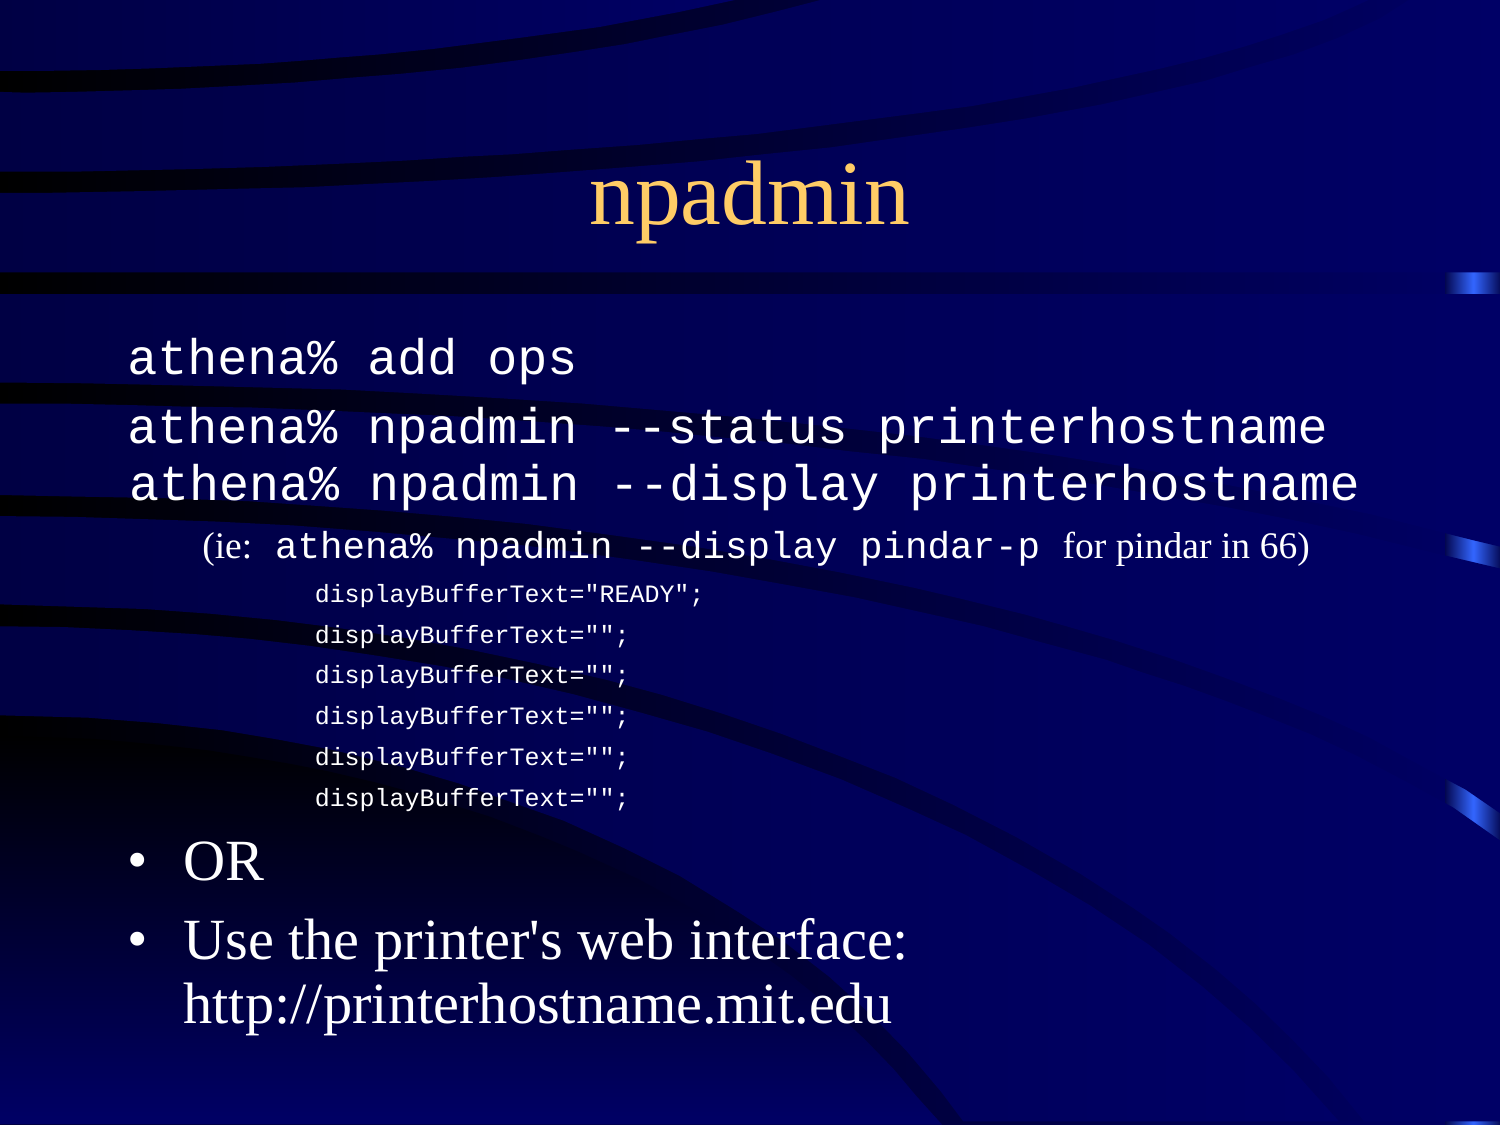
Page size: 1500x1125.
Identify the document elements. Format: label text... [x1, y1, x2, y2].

title npadmin [112, 99, 1388, 288]
list athena% add ops athena% npadmin --status printerhostname athena% npadmin --display printerhostname (ie: athena% npadmin --display pindar-p for pindar in 66) displayBufferText="READY"; displayBufferText=""; displayBufferText=""; displayBufferText=""; displayBufferText=""; displayBufferText=""; OR Use the printer's web interface: http://printerhostname.mit.edu [112, 324, 1388, 1057]
